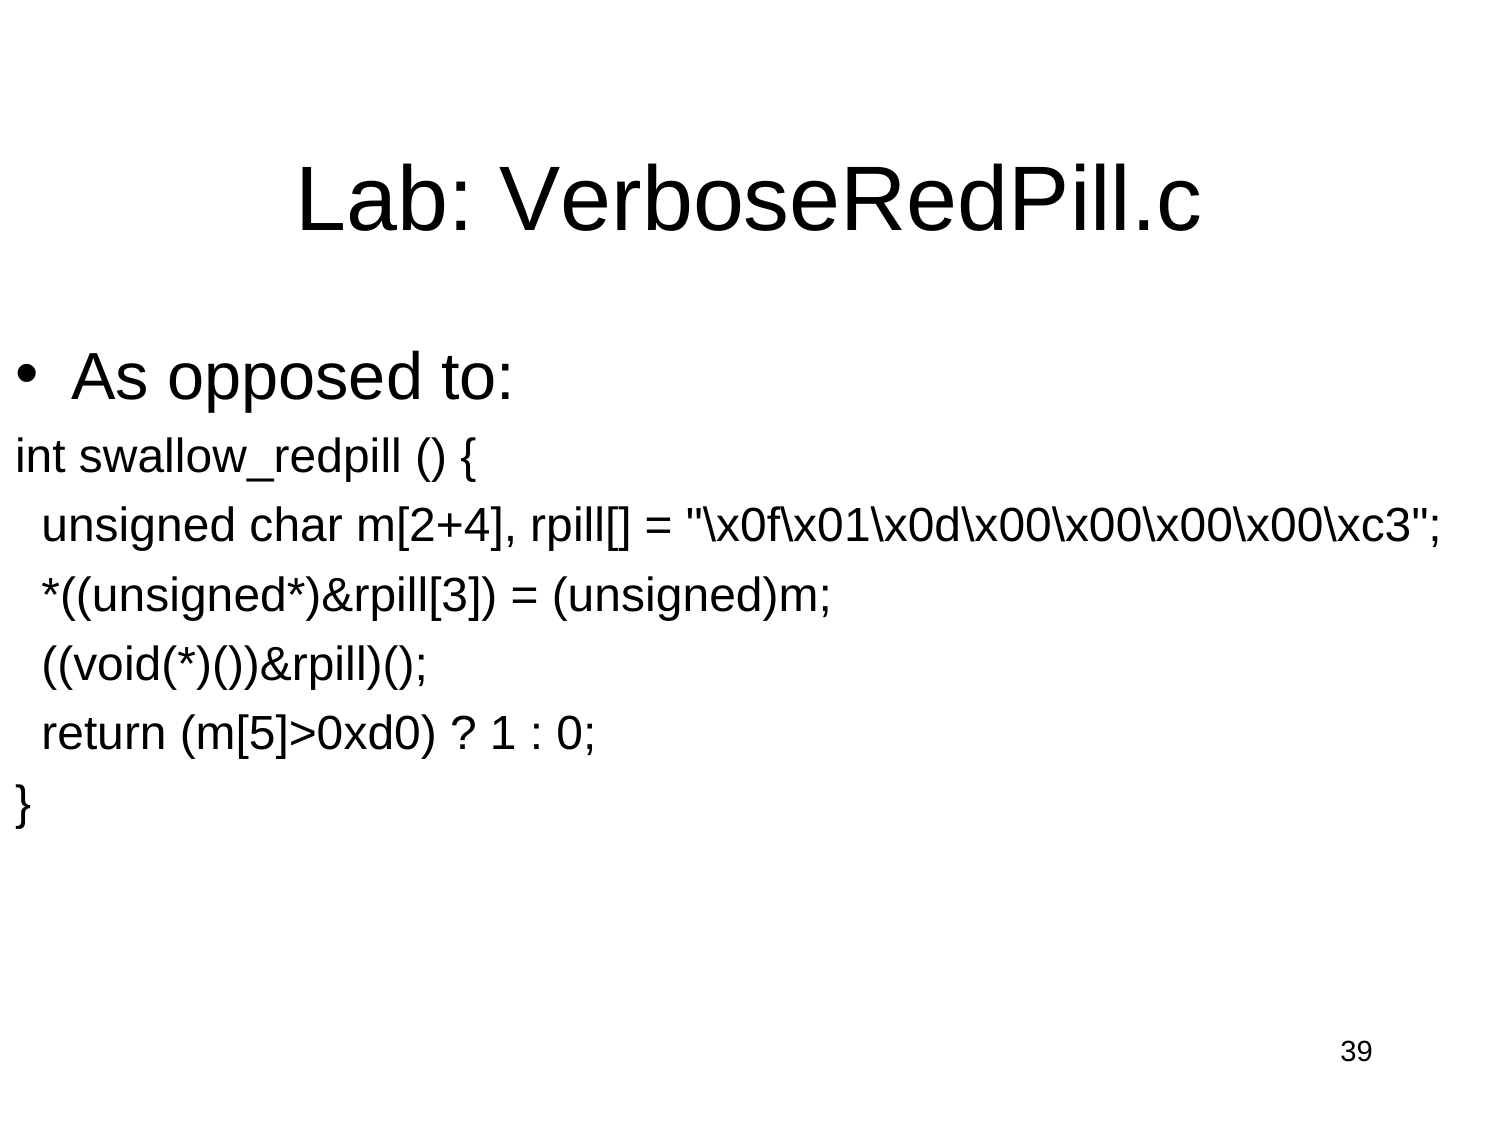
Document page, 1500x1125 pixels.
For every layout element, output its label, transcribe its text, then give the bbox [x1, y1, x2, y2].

title Lab: VerboseRedPill.c [112, 99, 1388, 288]
list As opposed to: int swallow_redpill () { unsigned char m[2+4], rpill[] = "\x0f\x01\x0d\x00\x00\x00\x00\xc3"; *((unsigned*)&rpill[3]) = (unsigned)m; ((void(*)())&rpill)(); return (m[5]>0xd0) ? 1 : 0; } [0, 324, 1500, 1001]
text_box <number> [1074, 1025, 1388, 1101]
